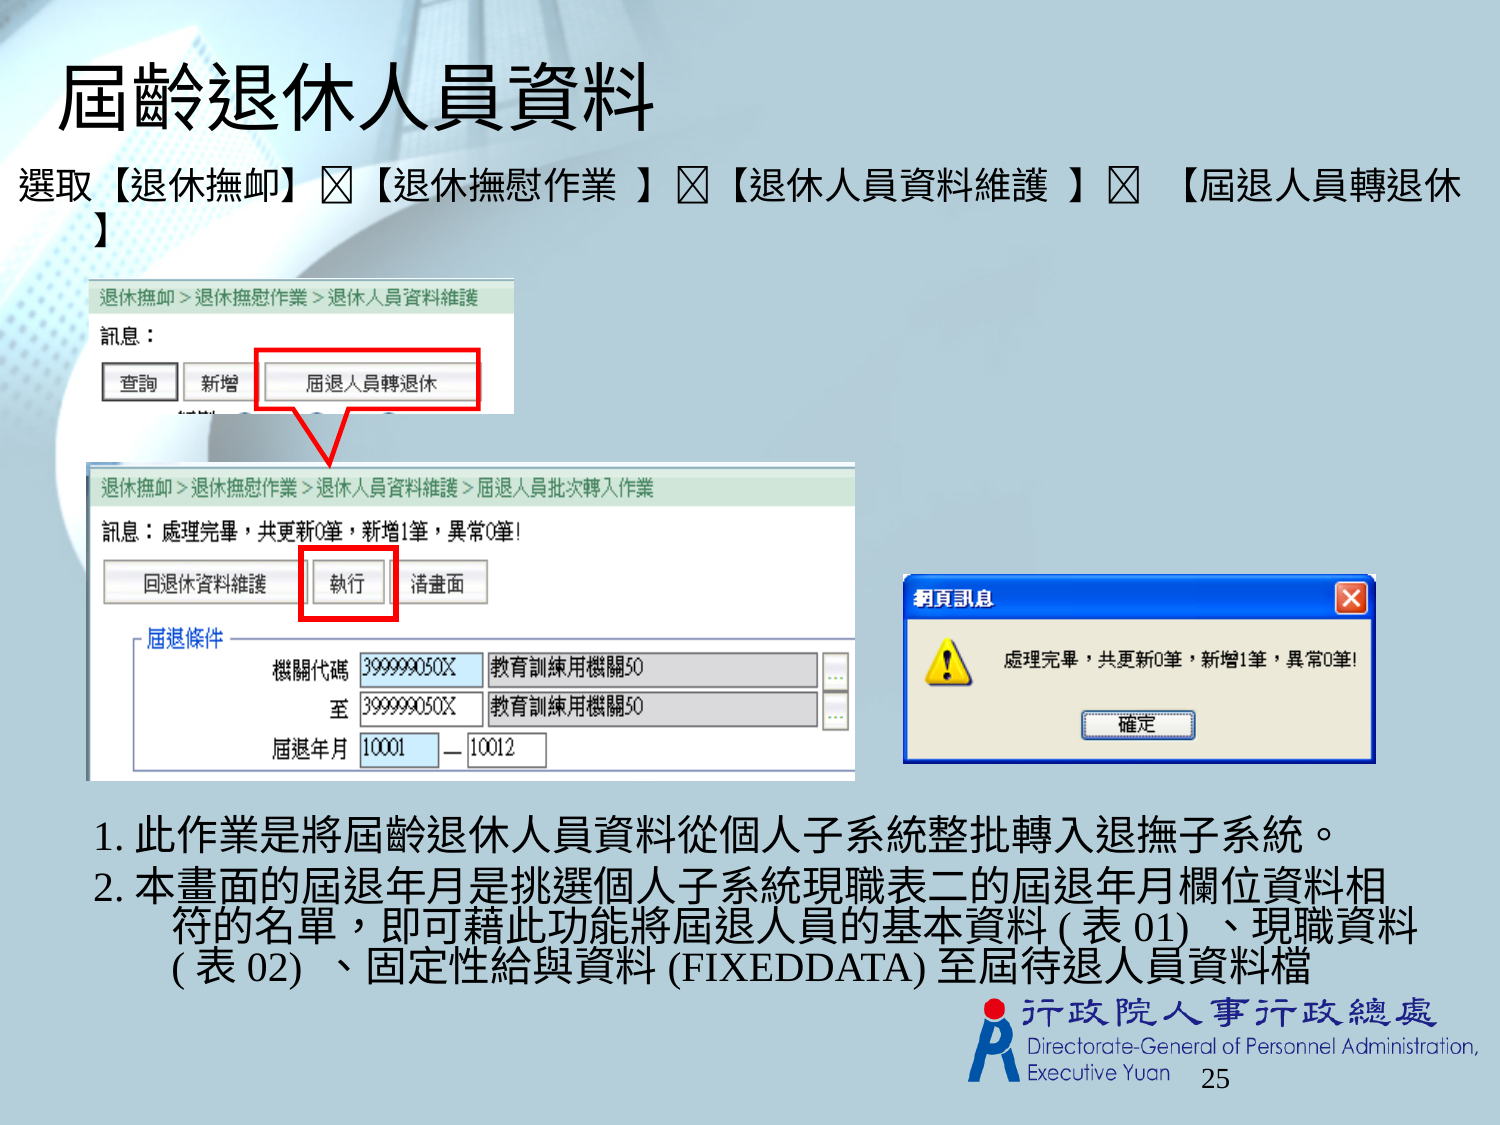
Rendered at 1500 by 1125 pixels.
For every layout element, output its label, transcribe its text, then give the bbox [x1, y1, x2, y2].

picture [88, 278, 514, 414]
picture [259, 353, 476, 414]
picture [86, 462, 855, 782]
text_box 1.此作業是將屆齡退休人員資料從個人子系統整批轉入退撫子系統。 2.本畫面的屆退年月是挑選個人子系統現職表二的屆退年月欄位資料相符的名單，即可藉此功能將屆退人員的基本資料(表01) 、現職資料(表02) 、固定性給與資料(FIXEDDATA)至屆待退人員資料檔 [3, 811, 1438, 997]
text_box 選取【退休撫卹】【退休撫慰作業 】【退休人員資料維護 】 【屆退人員轉退休 】 [3, 155, 1500, 232]
text_box [1185, 1058, 1499, 1125]
title 屆齡退休人員資料 [41, 42, 1459, 126]
picture [903, 574, 1376, 764]
